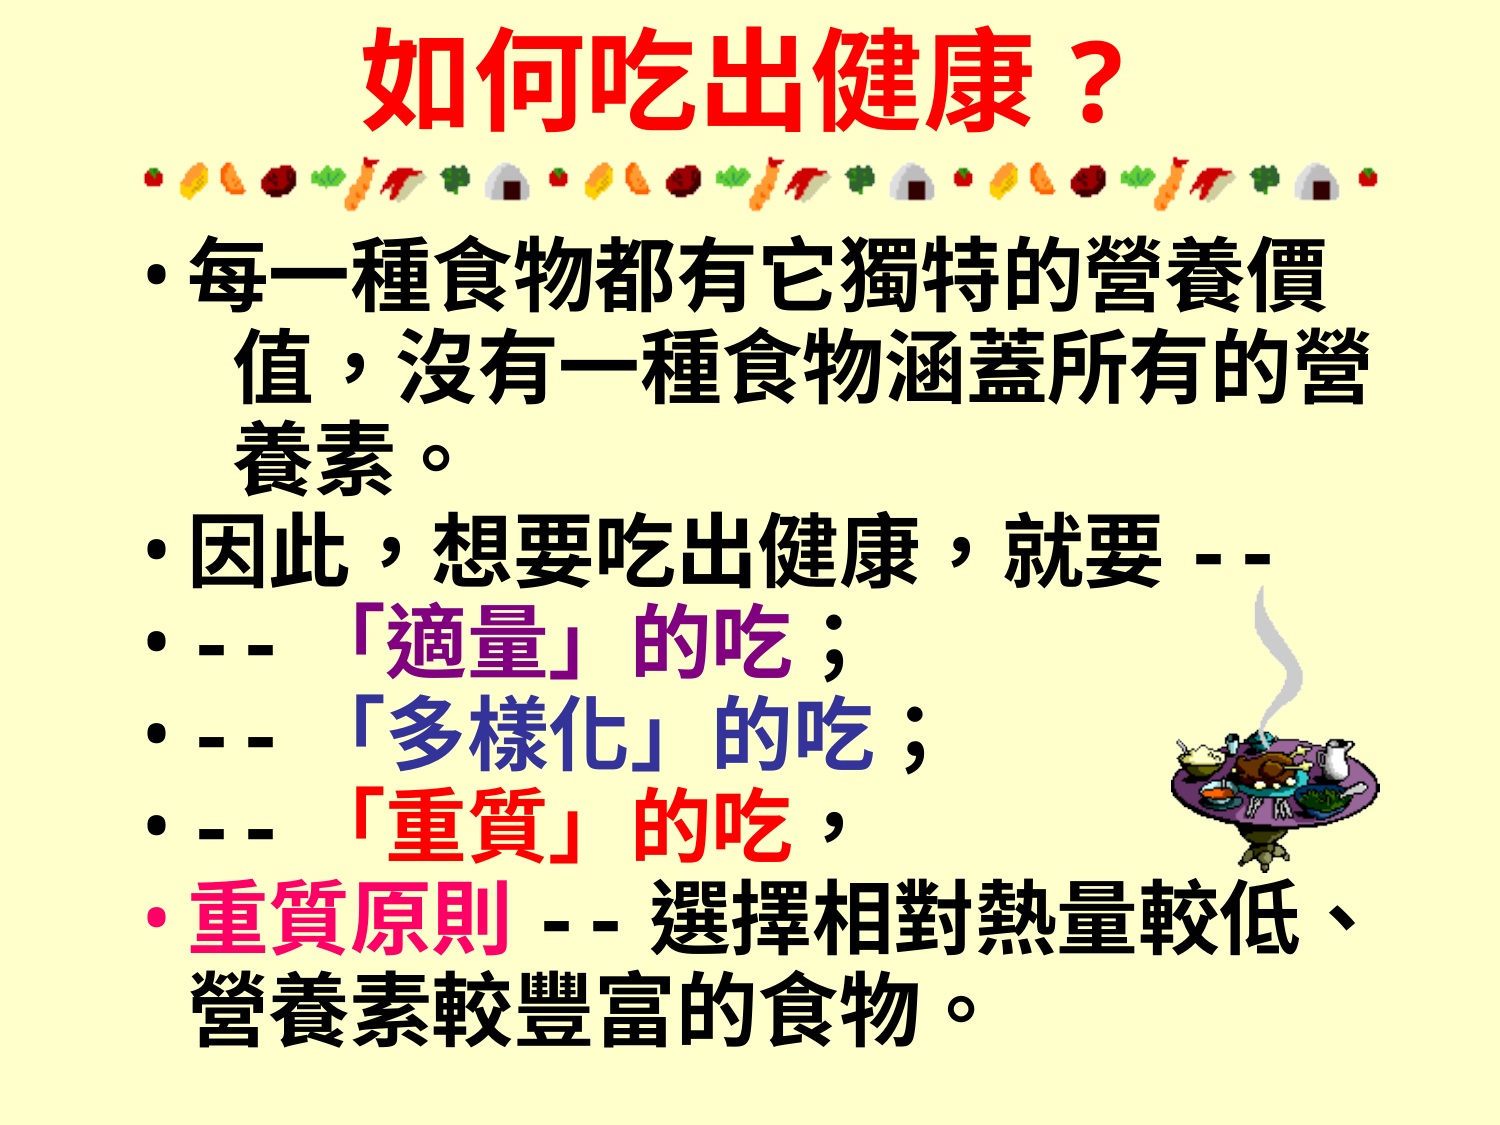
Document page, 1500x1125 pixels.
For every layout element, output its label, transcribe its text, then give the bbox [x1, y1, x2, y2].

list 每一種食物都有它獨特的營養價 值，沒有一種食物涵蓋所有的營 養素。 因此，想要吃出健康，就要-- --「適量」的吃； --「多樣化」的吃； --「重質」的吃， 重質原則--選擇相對熱量較低、營養素較豐富的食物。 [117, 222, 1407, 1125]
picture [1171, 585, 1380, 873]
title 如何吃出健康? [70, 0, 1421, 155]
picture [140, 152, 1383, 215]
